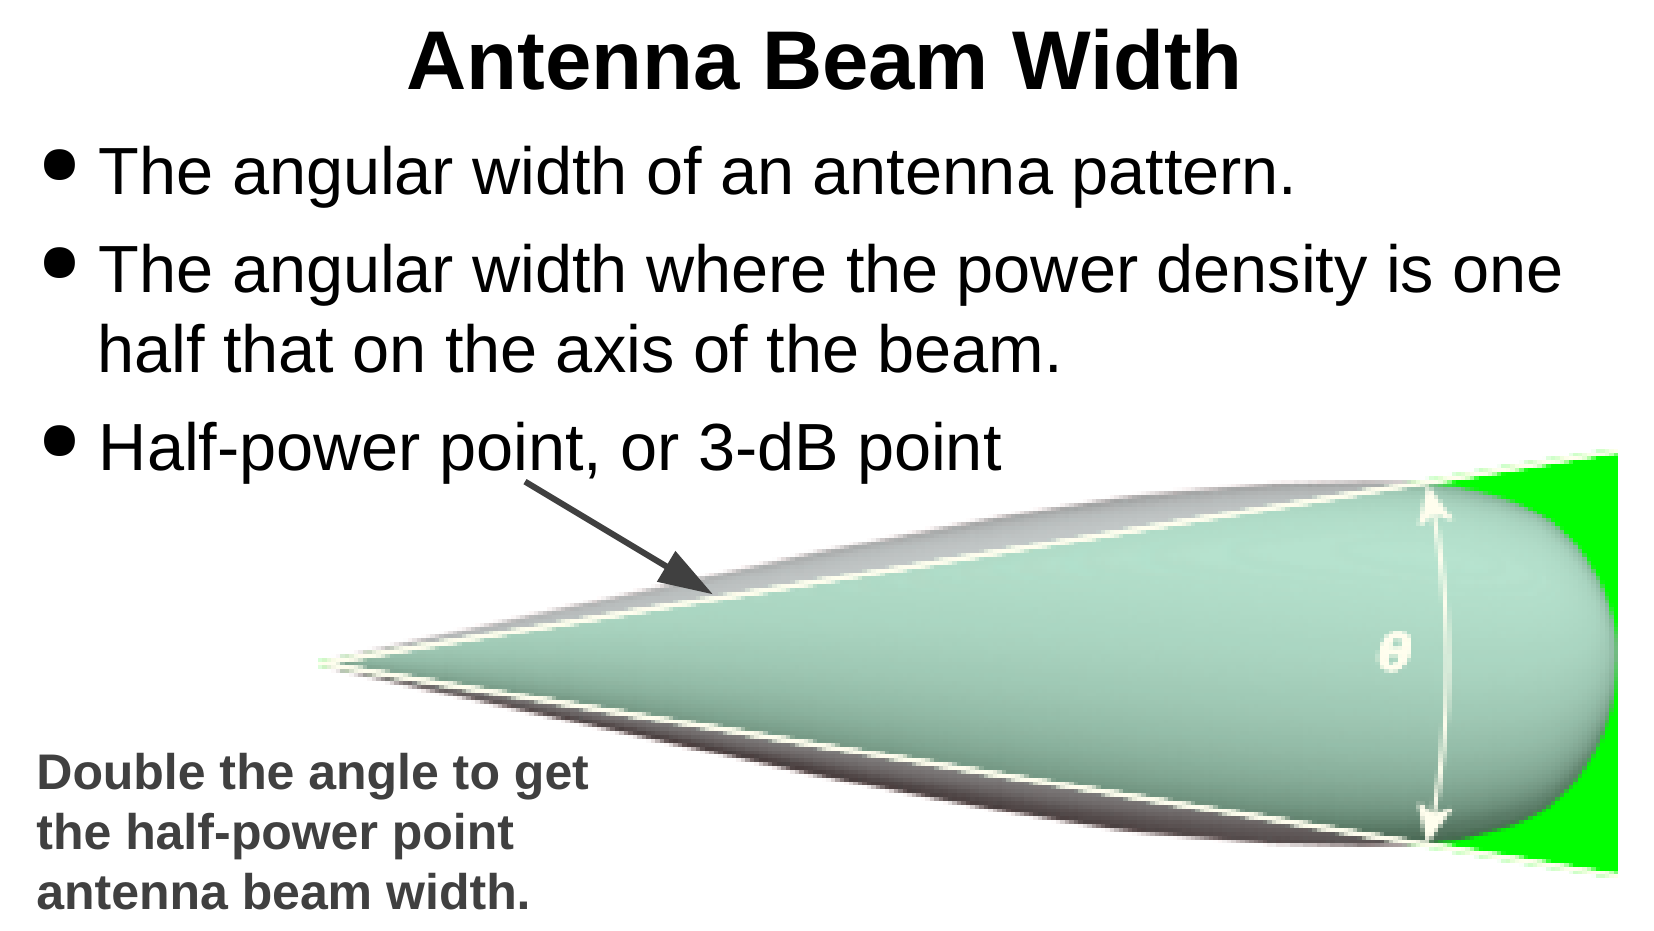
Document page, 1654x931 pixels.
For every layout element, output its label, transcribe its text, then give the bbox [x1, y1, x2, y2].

text_box The angular width of an antenna pattern. The angular width where the power density is one half that on the axis of the beam. Half-power point, or 3-dB point [23, 120, 1613, 492]
title Antenna Beam Width [0, 5, 1654, 107]
picture [300, 421, 1650, 918]
text_box Double the angle to get the half-power point antenna beam width. [11, 738, 614, 931]
